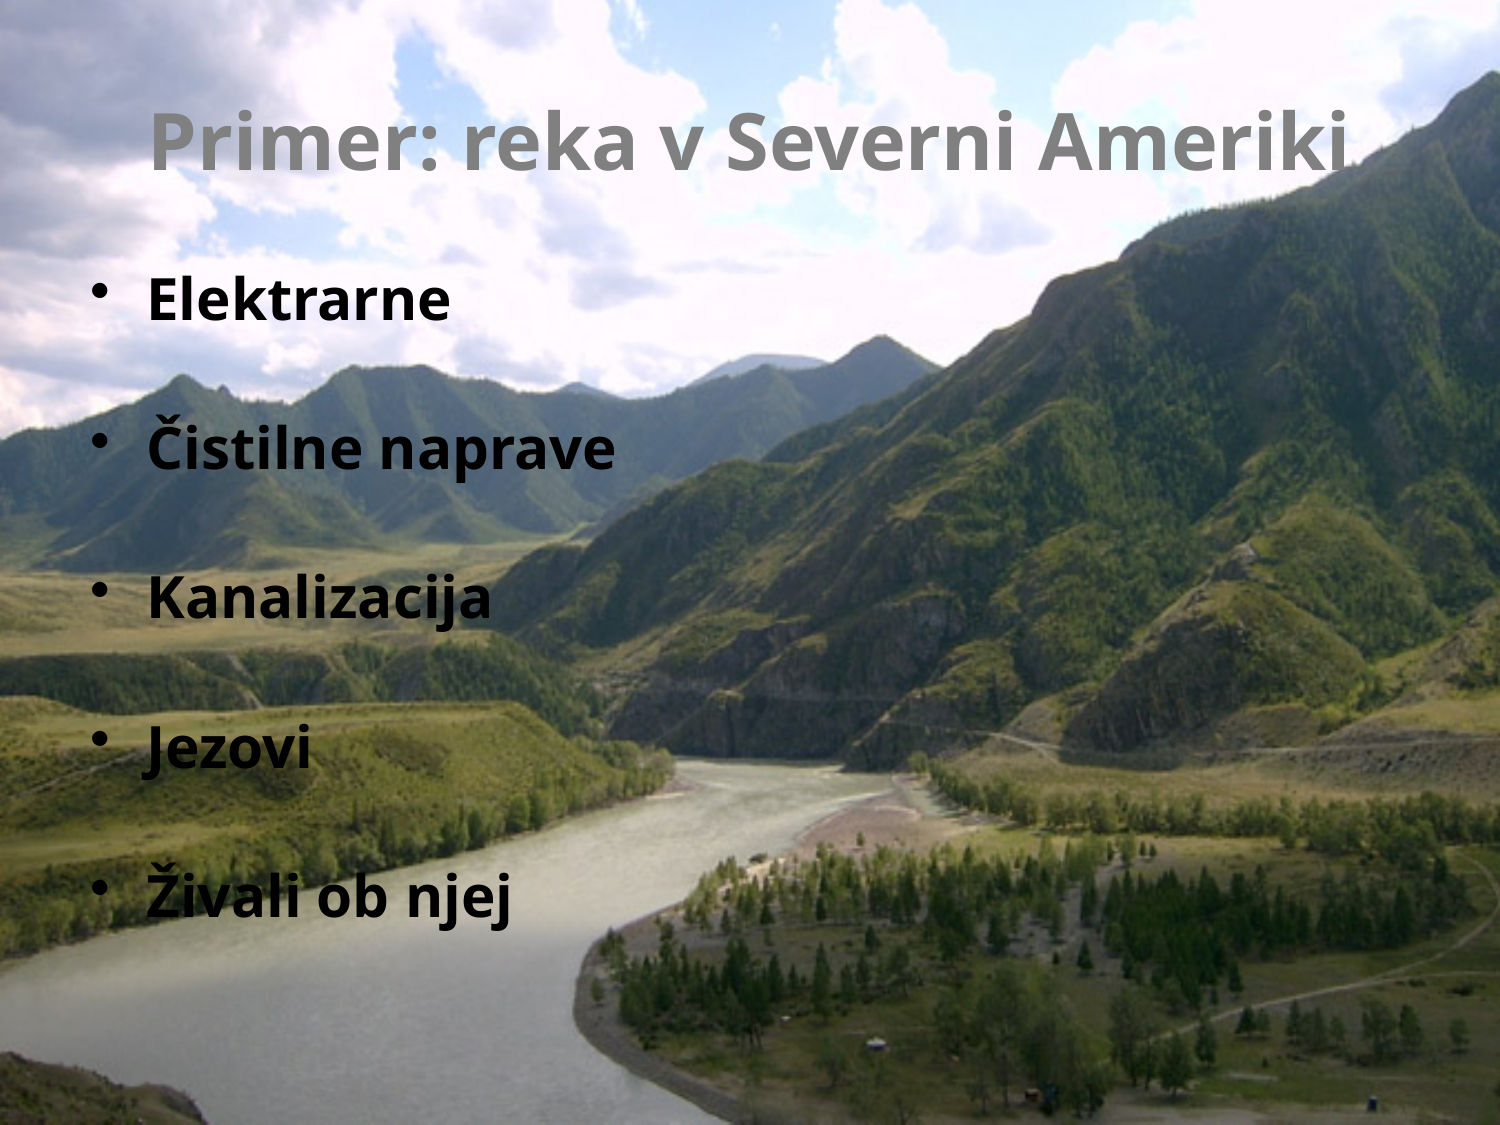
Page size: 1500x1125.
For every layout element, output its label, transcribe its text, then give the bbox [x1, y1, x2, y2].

list Elektrarne Čistilne naprave Kanalizacija Jezovi Živali ob njej [75, 262, 1425, 1005]
title Primer: reka v Severni Ameriki [75, 45, 1425, 233]
picture [0, 0, 1500, 1125]
